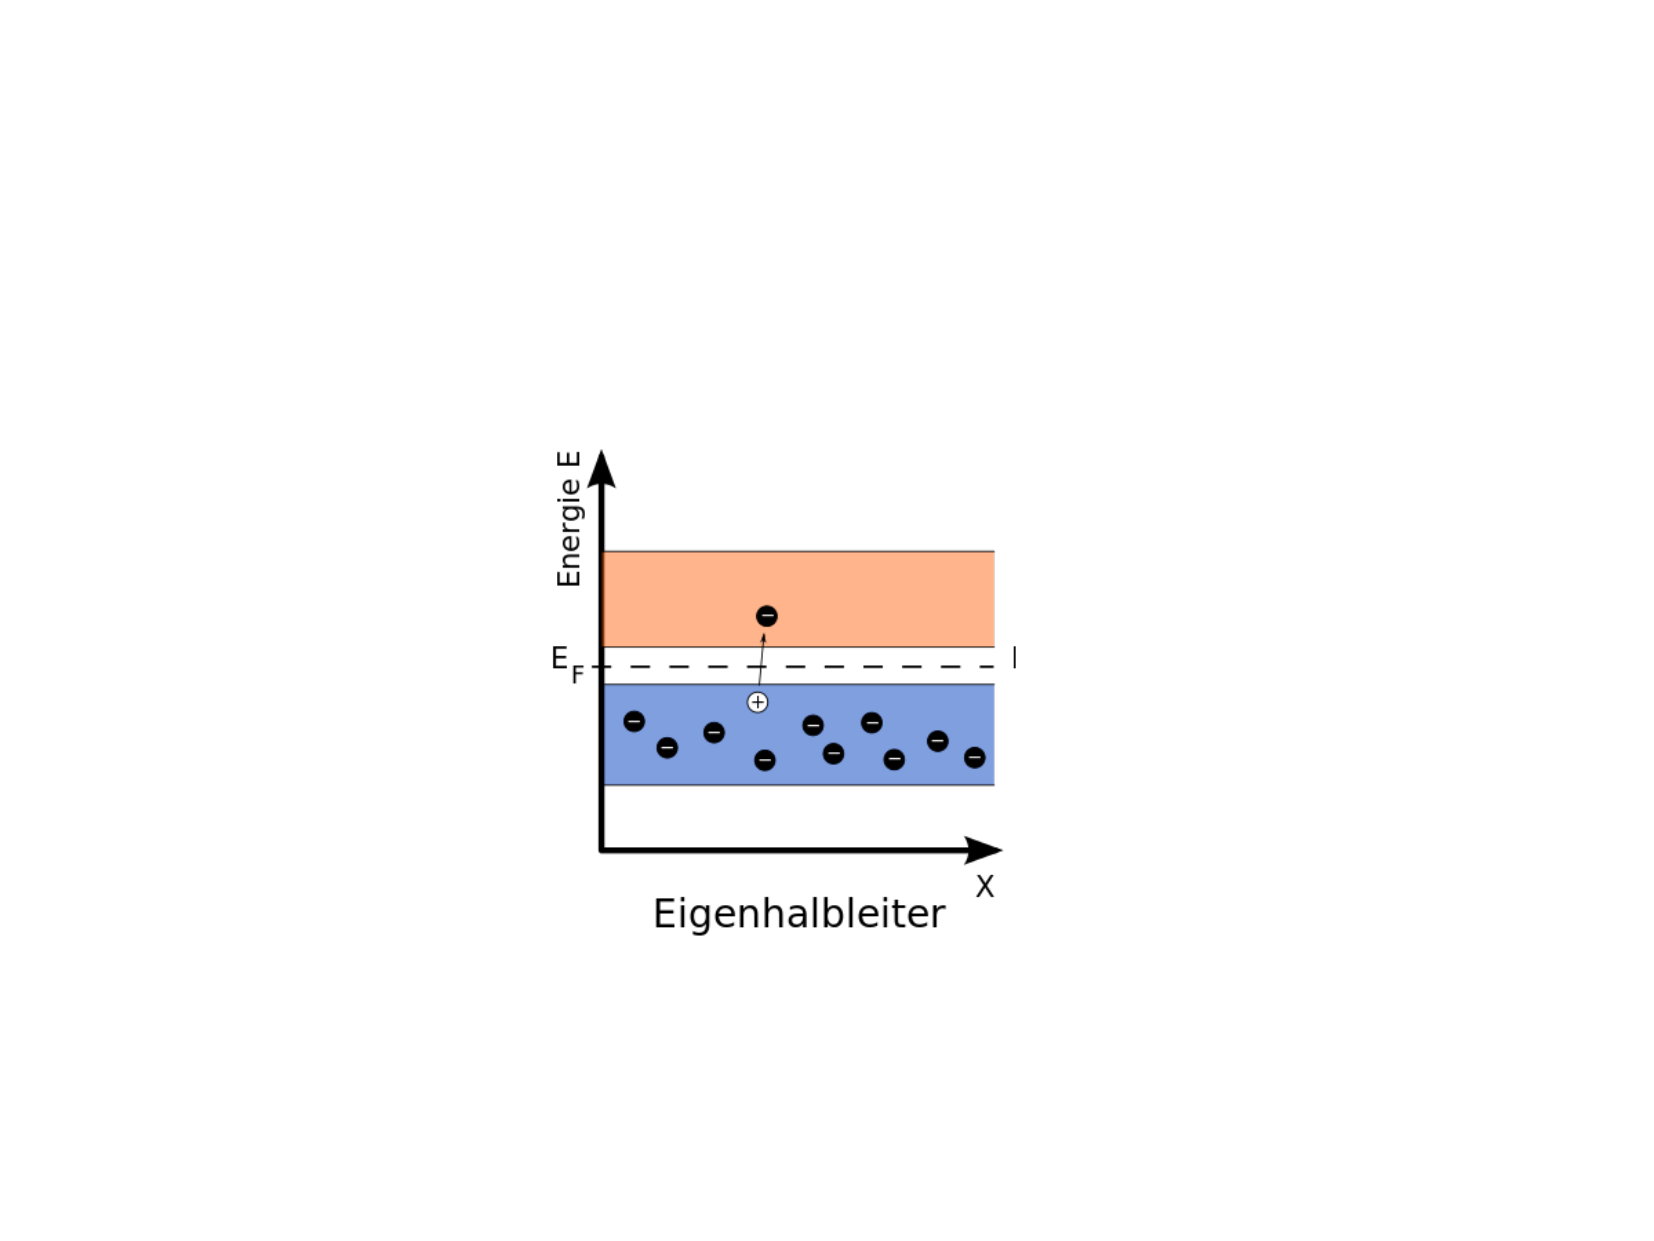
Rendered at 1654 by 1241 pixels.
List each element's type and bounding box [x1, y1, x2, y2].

picture [545, 437, 1016, 945]
